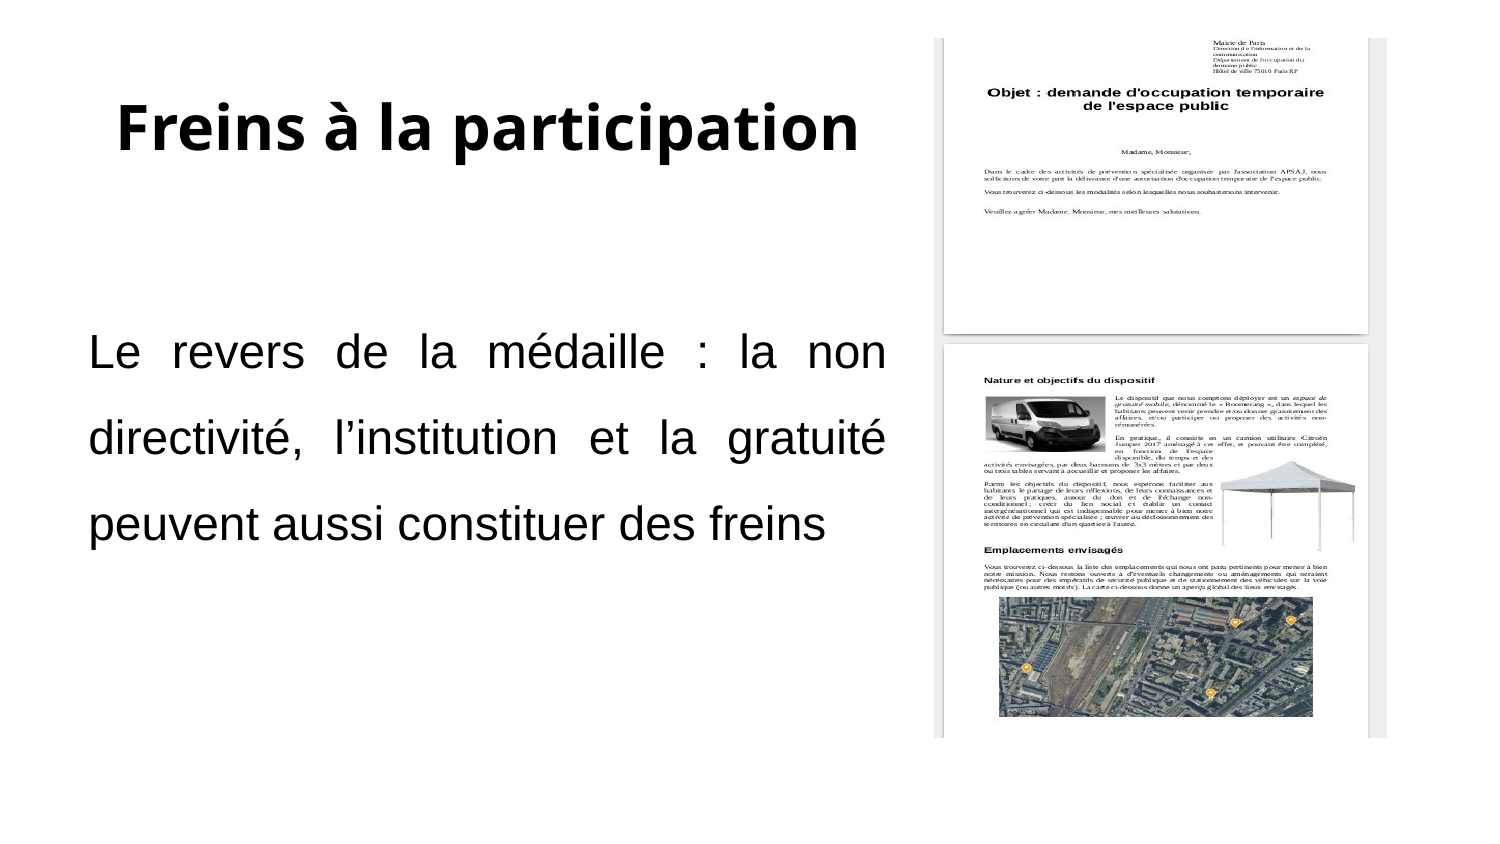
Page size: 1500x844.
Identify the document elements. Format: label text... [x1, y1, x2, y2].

picture [934, 38, 1387, 738]
title Freins à la participation [51, 72, 926, 167]
list Le revers de la médaille : la non directivité, l’institution et la gratuité peuvent aussi constituer des freins [73, 276, 904, 568]
